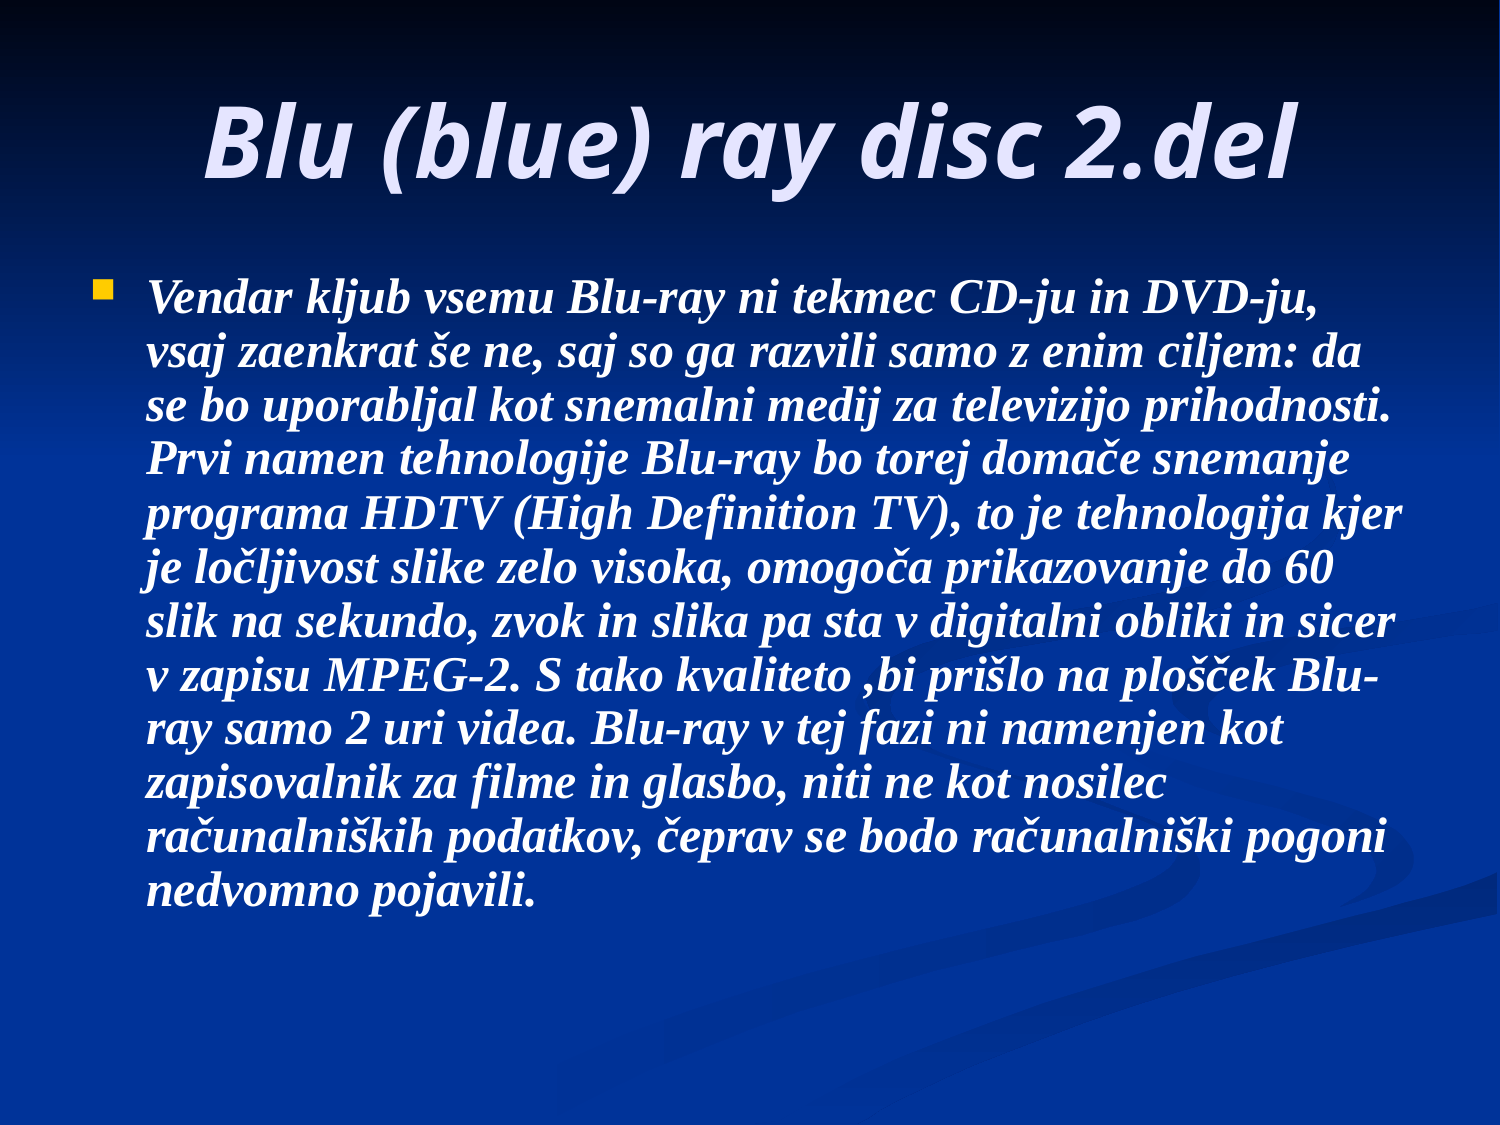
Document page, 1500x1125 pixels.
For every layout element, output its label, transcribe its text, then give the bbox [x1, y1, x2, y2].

title Blu (blue) ray disc 2.del [75, 45, 1425, 233]
list Vendar kljub vsemu Blu-ray ni tekmec CD-ju in DVD-ju, vsaj zaenkrat še ne, saj so ga razvili samo z enim ciljem: da se bo uporabljal kot snemalni medij za televizijo prihodnosti. Prvi namen tehnologije Blu-ray bo torej domače snemanje programa HDTV (High Definition TV), to je tehnologija kjer je ločljivost slike zelo visoka, omogoča prikazovanje do 60 slik na sekundo, zvok in slika pa sta v digitalni obliki in sicer v zapisu MPEG-2. S tako kvaliteto ,bi prišlo na plošček Blu-ray samo 2 uri videa. Blu-ray v tej fazi ni namenjen kot zapisovalnik za filme in glasbo, niti ne kot nosilec računalniških podatkov, čeprav se bodo računalniški pogoni nedvomno pojavili. [75, 262, 1425, 1005]
